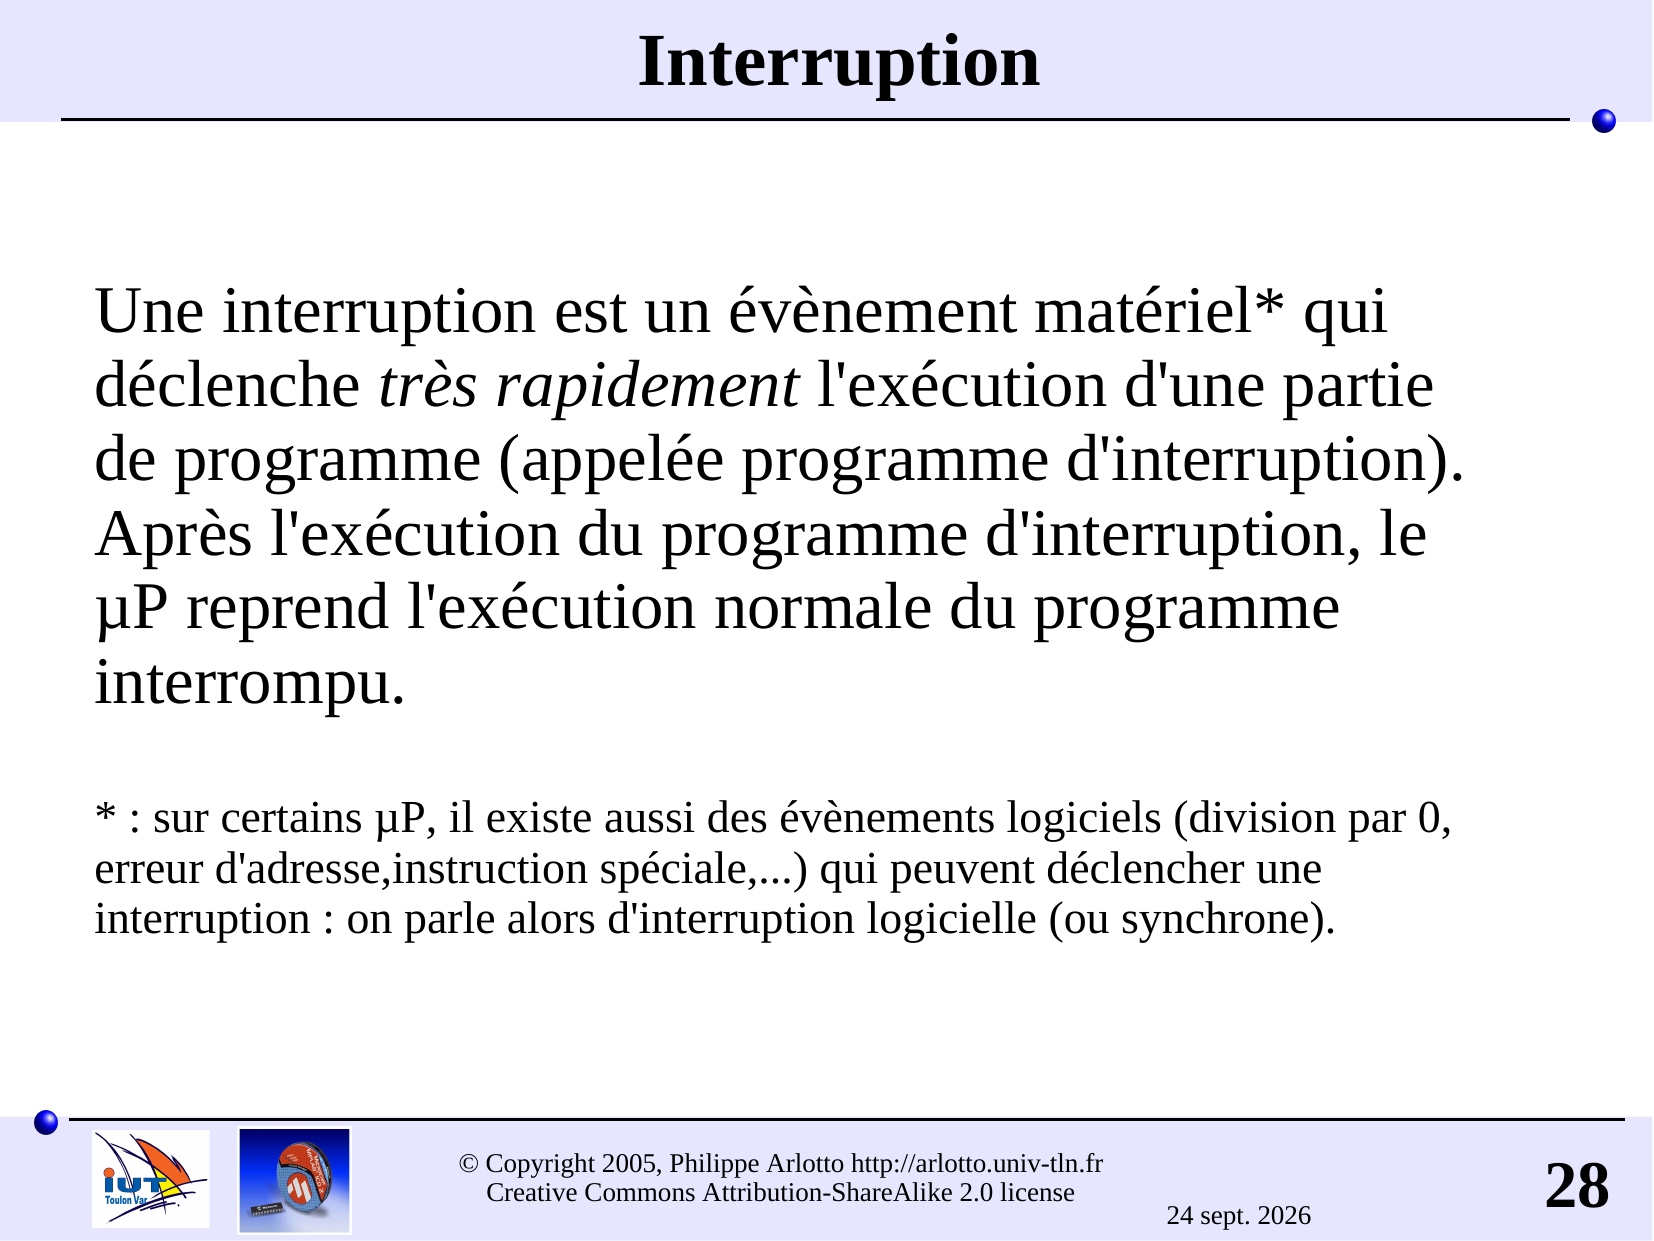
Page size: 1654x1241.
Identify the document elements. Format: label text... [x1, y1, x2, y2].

picture [237, 1126, 352, 1235]
text_box Une interruption est un évènement matériel* qui déclenche très rapidement l'exécution d'une partie de programme (appelée programme d'interruption). Après l'exécution du programme d'interruption, le µP reprend l'exécution normale du programme interrompu. * : sur certains µP, il existe aussi des évènements logiciels (division par 0, erreur d'adresse,instruction spéciale,...) qui peuvent déclencher une interruption : on parle alors d'interruption logicielle (ou synchrone). [94, 183, 1506, 1034]
title Interruption [95, 14, 1585, 107]
